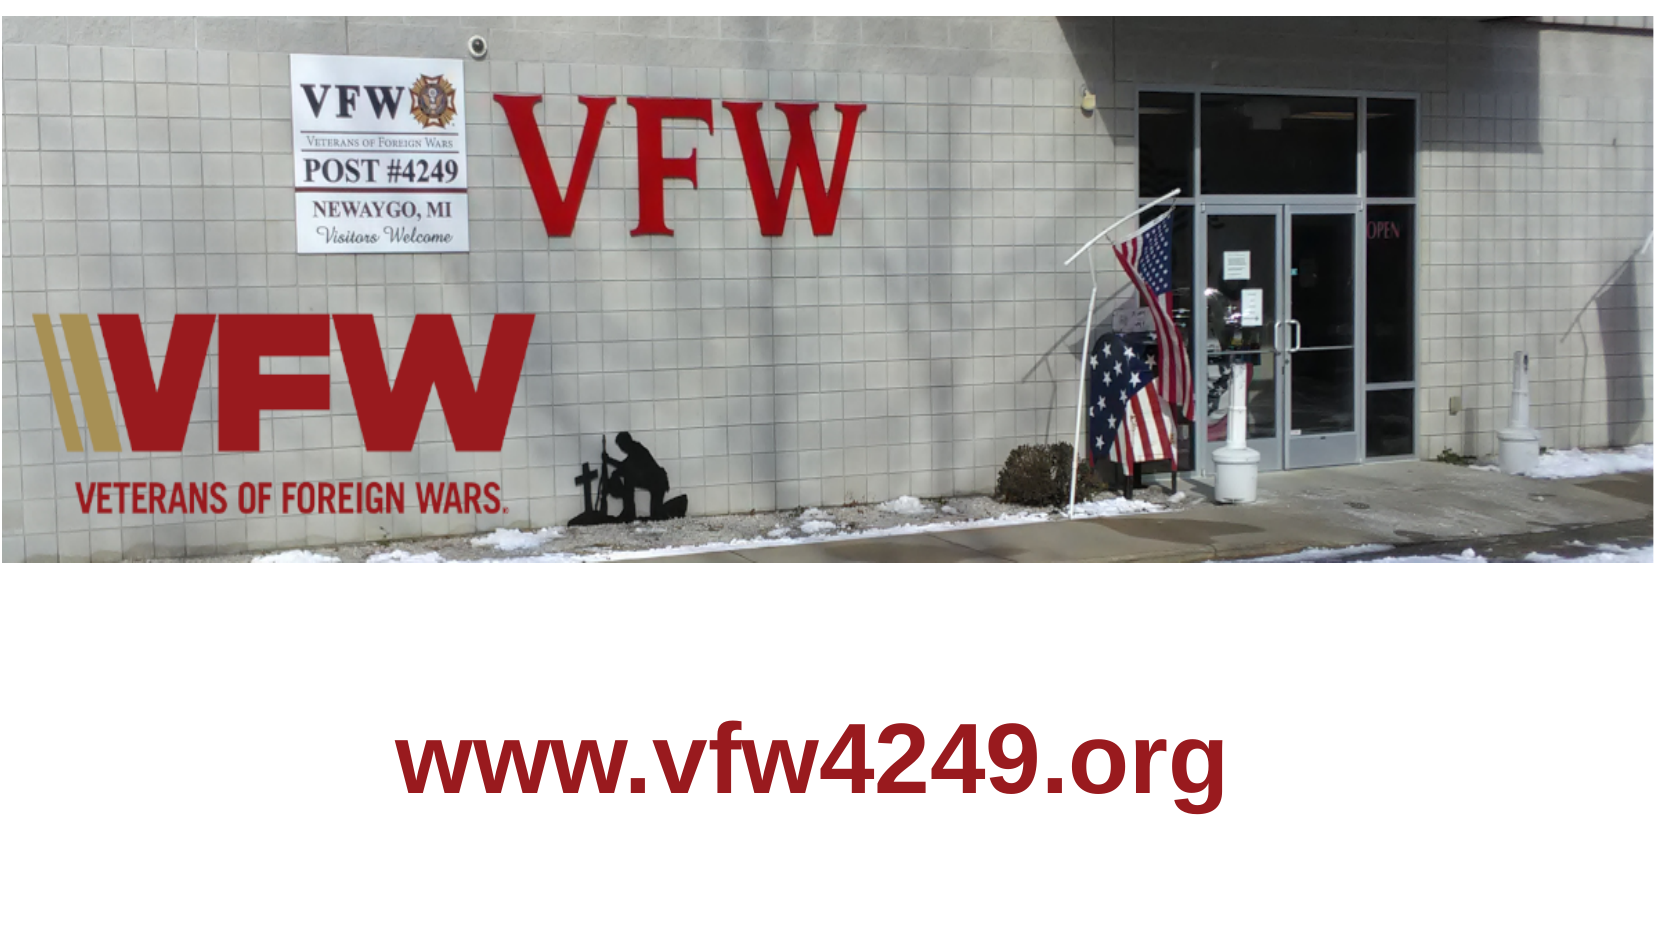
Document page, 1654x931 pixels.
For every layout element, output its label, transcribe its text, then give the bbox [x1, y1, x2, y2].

text_box www.vfw4249.org [300, 696, 1326, 823]
picture [2, 16, 1654, 563]
